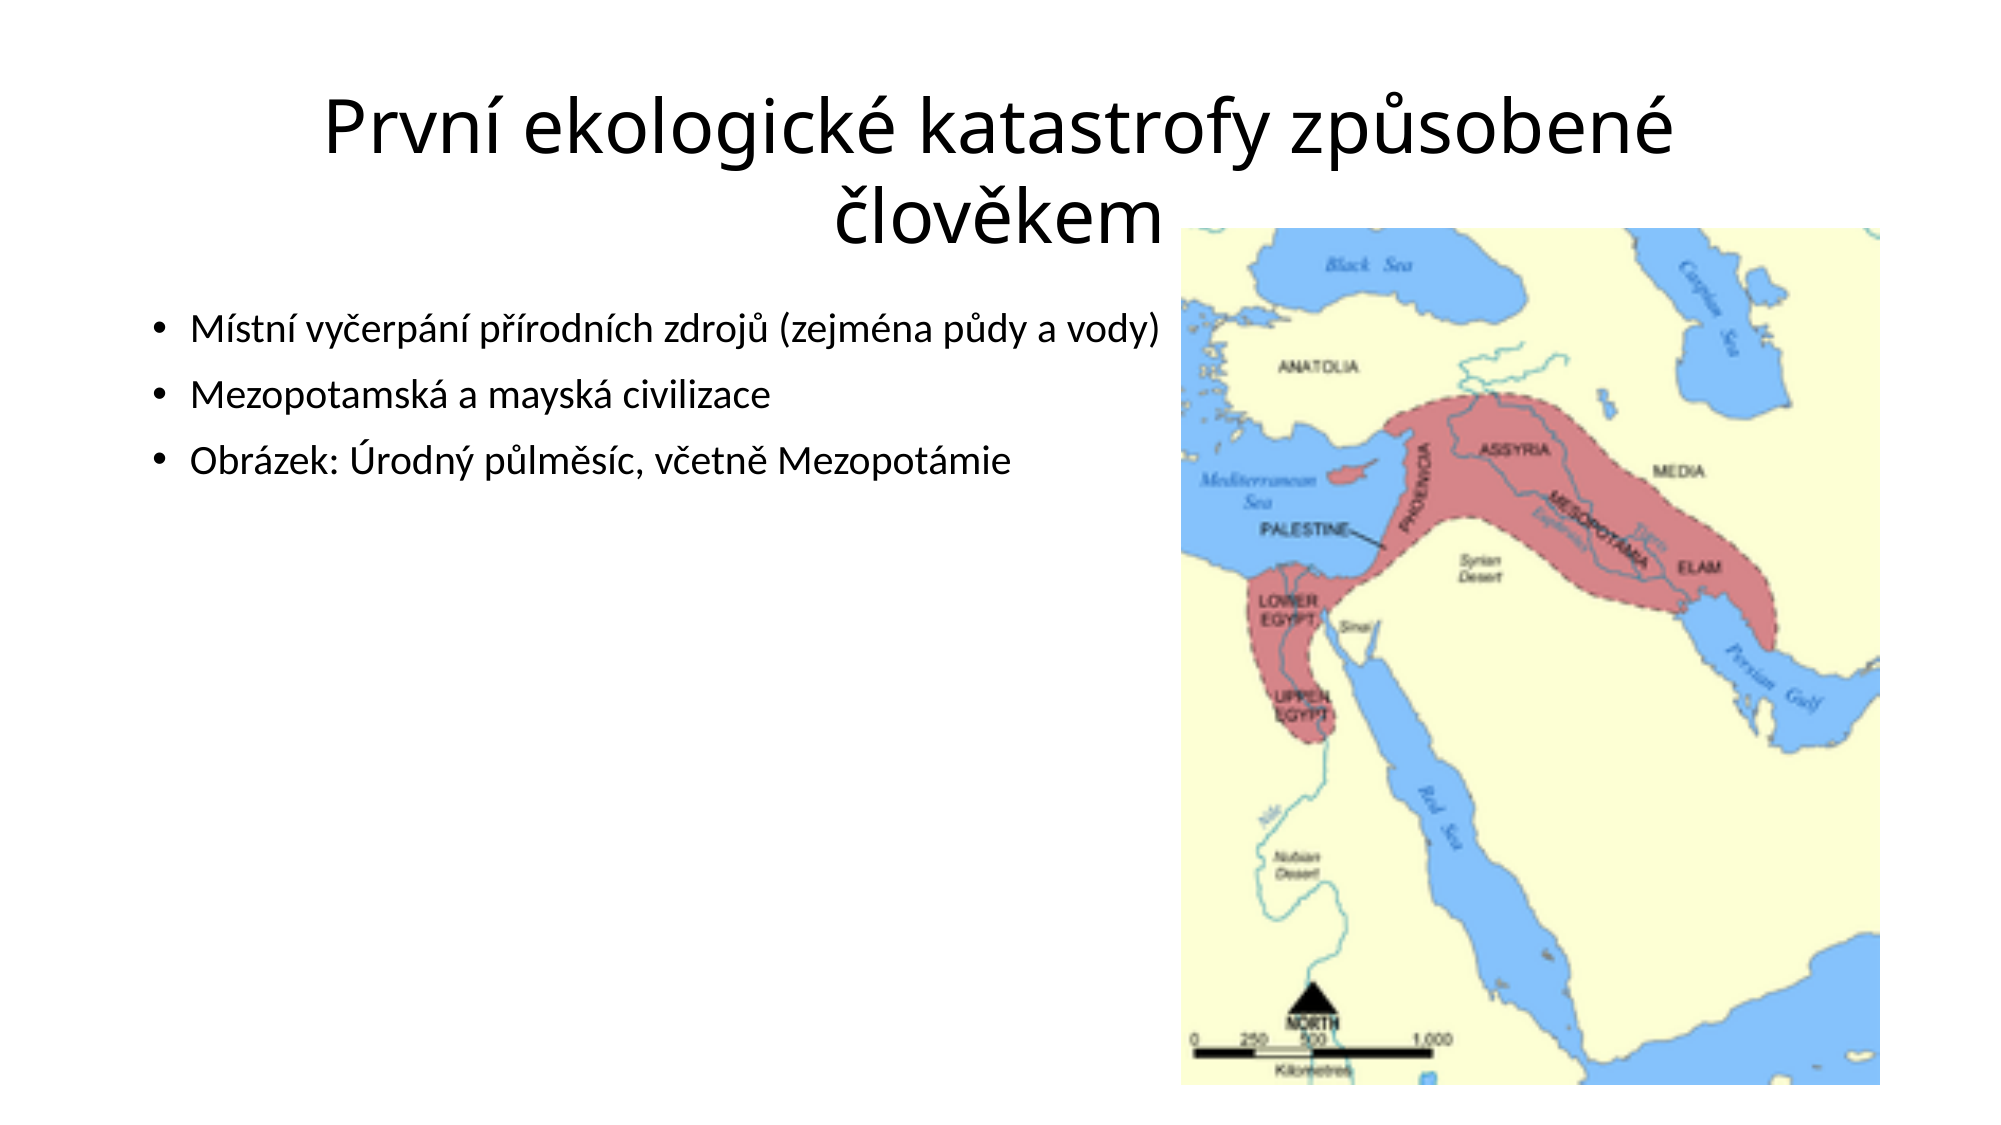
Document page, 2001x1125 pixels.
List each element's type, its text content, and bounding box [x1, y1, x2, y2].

title První ekologické katastrofy způsobené člověkem [137, 59, 1863, 278]
picture [1181, 228, 1880, 1085]
list Místní vyčerpání přírodních zdrojů (zejména půdy a vody) Mezopotamská a mayská civilizace Obrázek: Úrodný půlměsíc, včetně Mezopotámie [137, 299, 1181, 1014]
